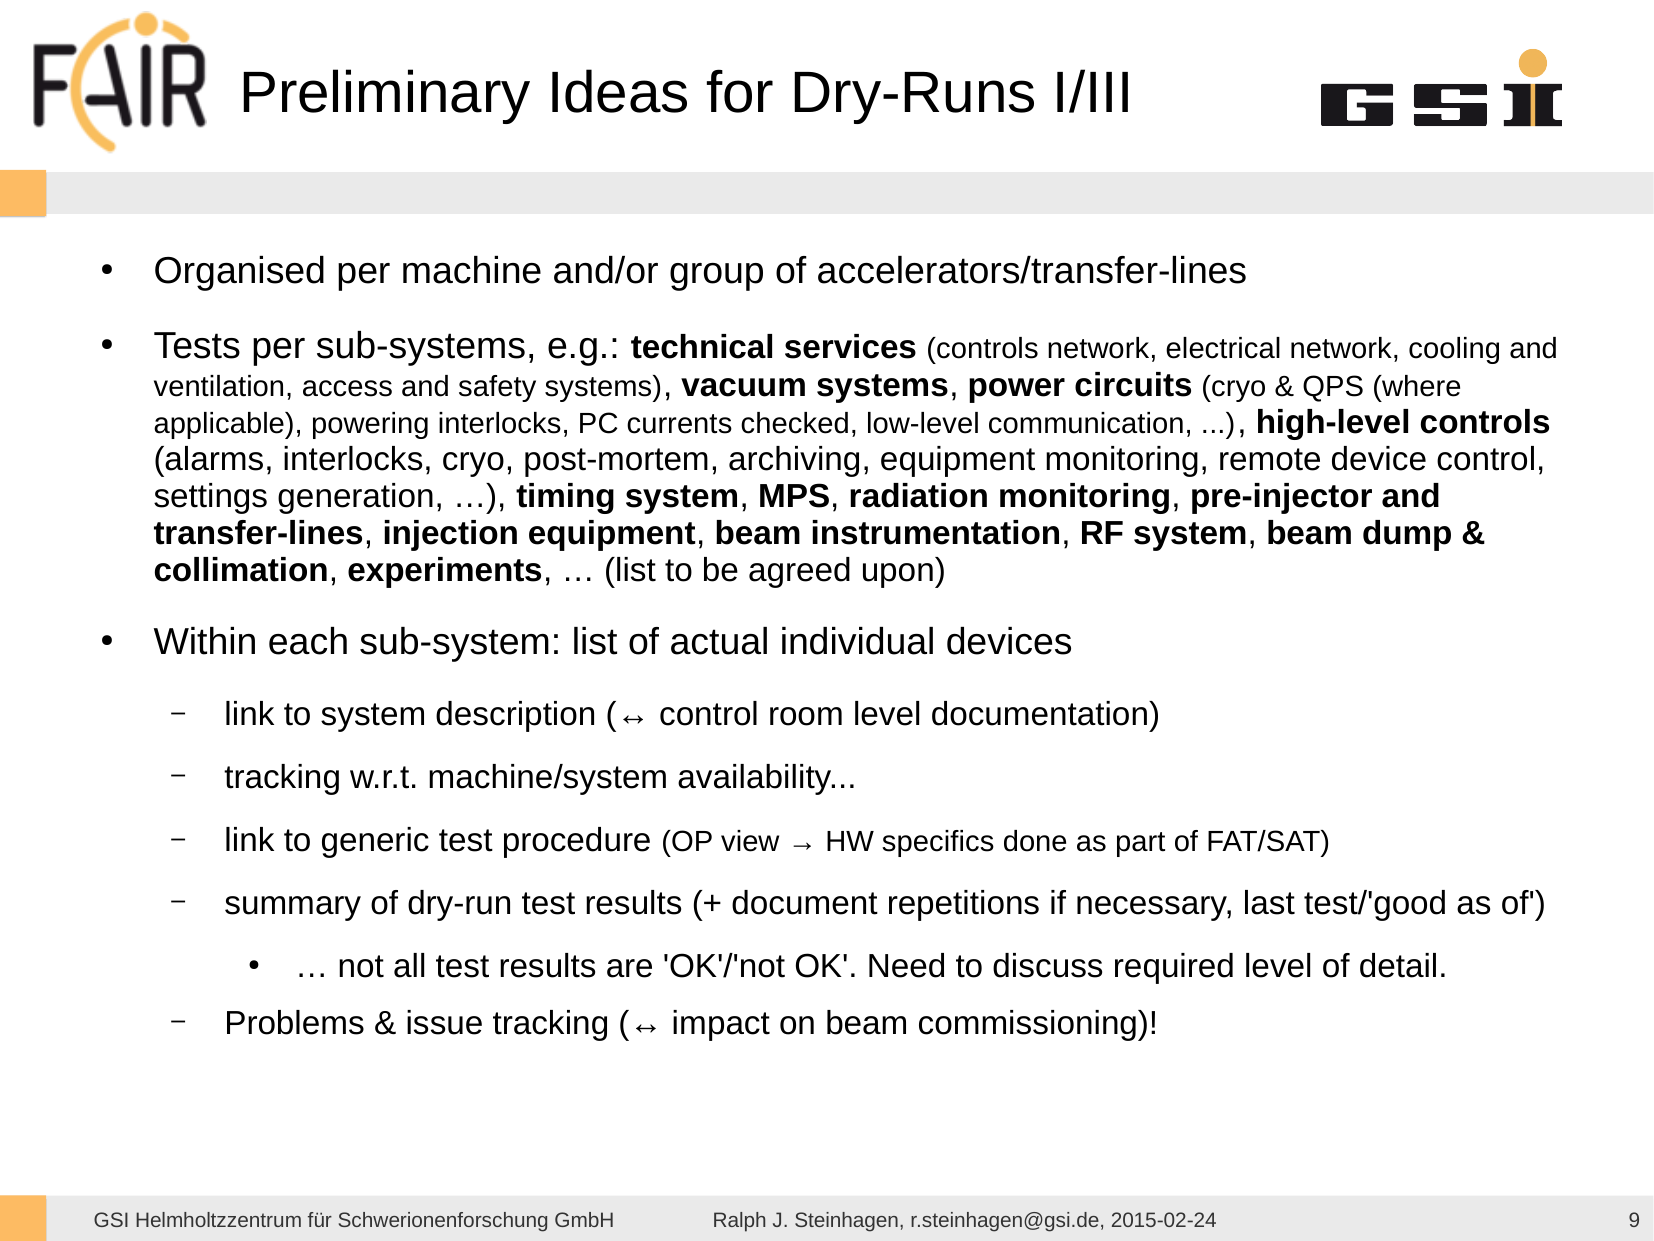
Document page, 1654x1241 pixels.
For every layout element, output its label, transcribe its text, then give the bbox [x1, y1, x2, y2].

picture [1319, 46, 1564, 129]
title Preliminary Ideas for Dry-Runs I/III [239, 23, 1301, 162]
picture [33, 10, 207, 155]
list Organised per machine and/or group of accelerators/transfer-lines Tests per sub-systems, e.g.: technical services (controls network, electrical network, cooling and ventilation, access and safety systems), vacuum systems, power circuits (cryo & QPS (where applicable), powering interlocks, PC currents checked, low-level communication, ...), high-level controls (alarms, interlocks, cryo, post-mortem, archiving, equipment monitoring, remote device control, settings generation, …), timing system, MPS, radiation monitoring, pre-injector and transfer-lines, injection equipment, beam instrumentation, RF system, beam dump & collimation, experiments, … (list to be agreed upon) Within each sub-system: list of actual individual devices link to system description (↔ control room level documentation) tracking w.r.t. machine/system availability... link to generic test procedure (OP view → HW specifics done as part of FAT/SAT) summary of dry-run test results (+ document repetitions if necessary, last test/'good as of') … not all test results are 'OK'/'not OK'. Need to discuss required level of detail. Problems & issue tracking (↔ impact on beam commissioning)! [82, 249, 1571, 1158]
